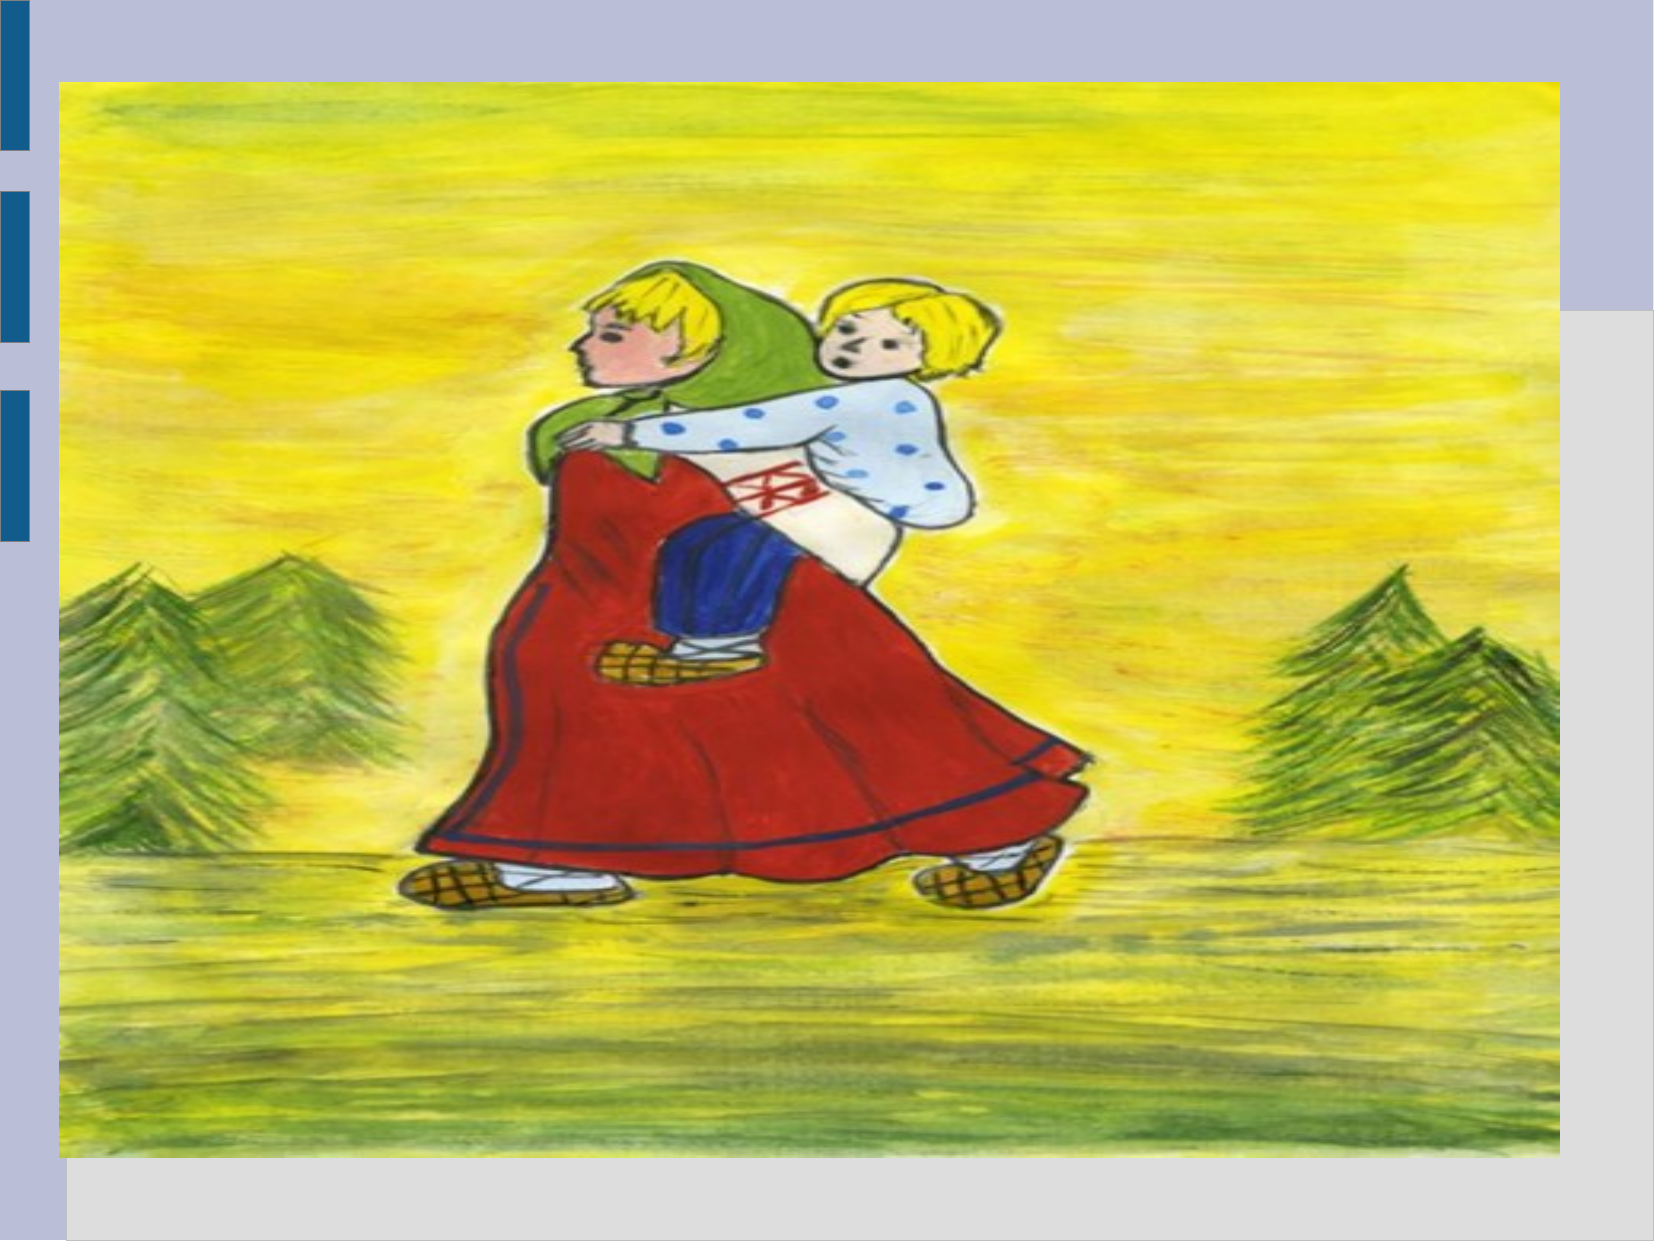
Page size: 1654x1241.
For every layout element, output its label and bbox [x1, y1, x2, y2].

picture [59, 82, 1560, 1158]
